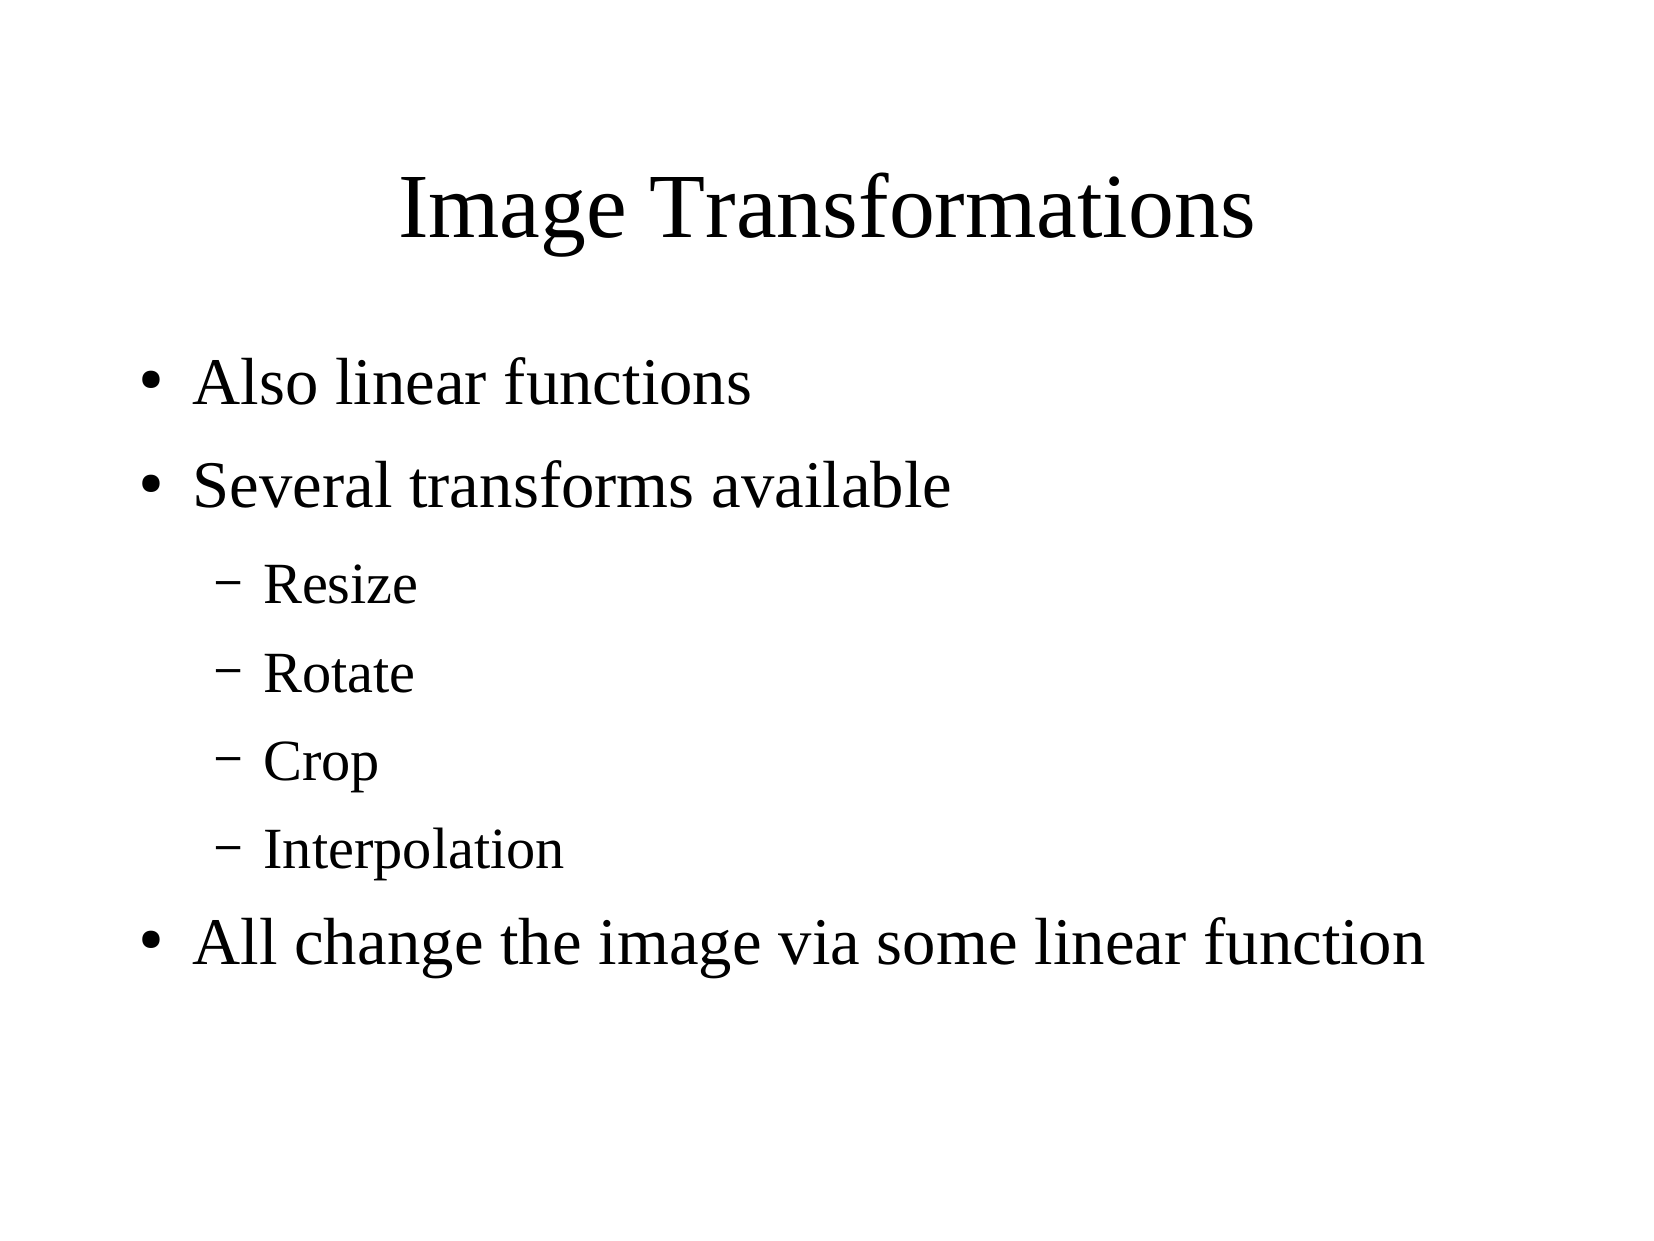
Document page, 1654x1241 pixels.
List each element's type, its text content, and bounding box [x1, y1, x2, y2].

list Also linear functions Several transforms available Resize Rotate Crop Interpolation All change the image via some linear function [121, 344, 1534, 1127]
title Image Transformations [121, 102, 1534, 311]
